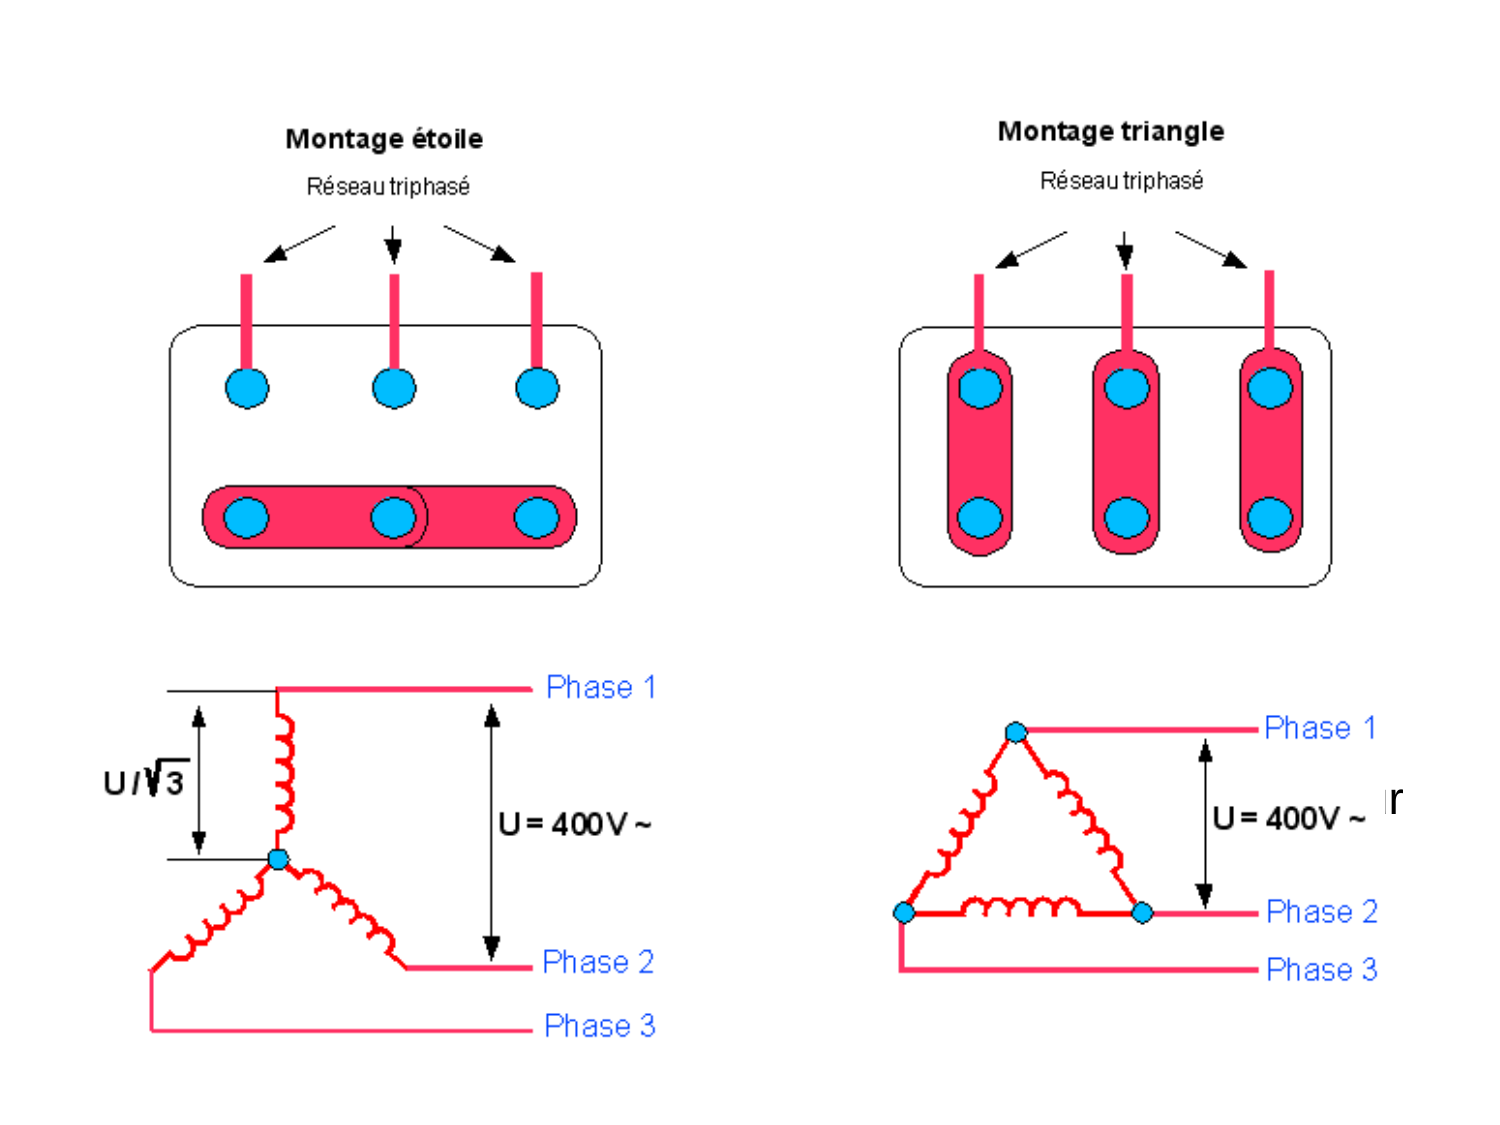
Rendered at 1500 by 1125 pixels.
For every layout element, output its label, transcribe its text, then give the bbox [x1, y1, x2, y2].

text_box Branchement étoile ou triangle Il y a deux possibilités de branchement du moteur au réseau électrique triphasé. Le montage en étoile (D) et le montage en triangle (Y). Avec un branchement en étoile, la tension aux bornes de chacune des bobines est d'environ 230V. Dans le montage en triangle, chacune des bobines est alimentée avec la tension nominale du réseau (400V). On utilise le montage étoile si un moteur de 230V doit être relié sur un réseau 400V ou pour démarrer un moteur à puissance réduite dans le cas d'une charge avec une forte inertie mécanique. [1385, 156, 1430, 997]
picture [92, 112, 1385, 1045]
